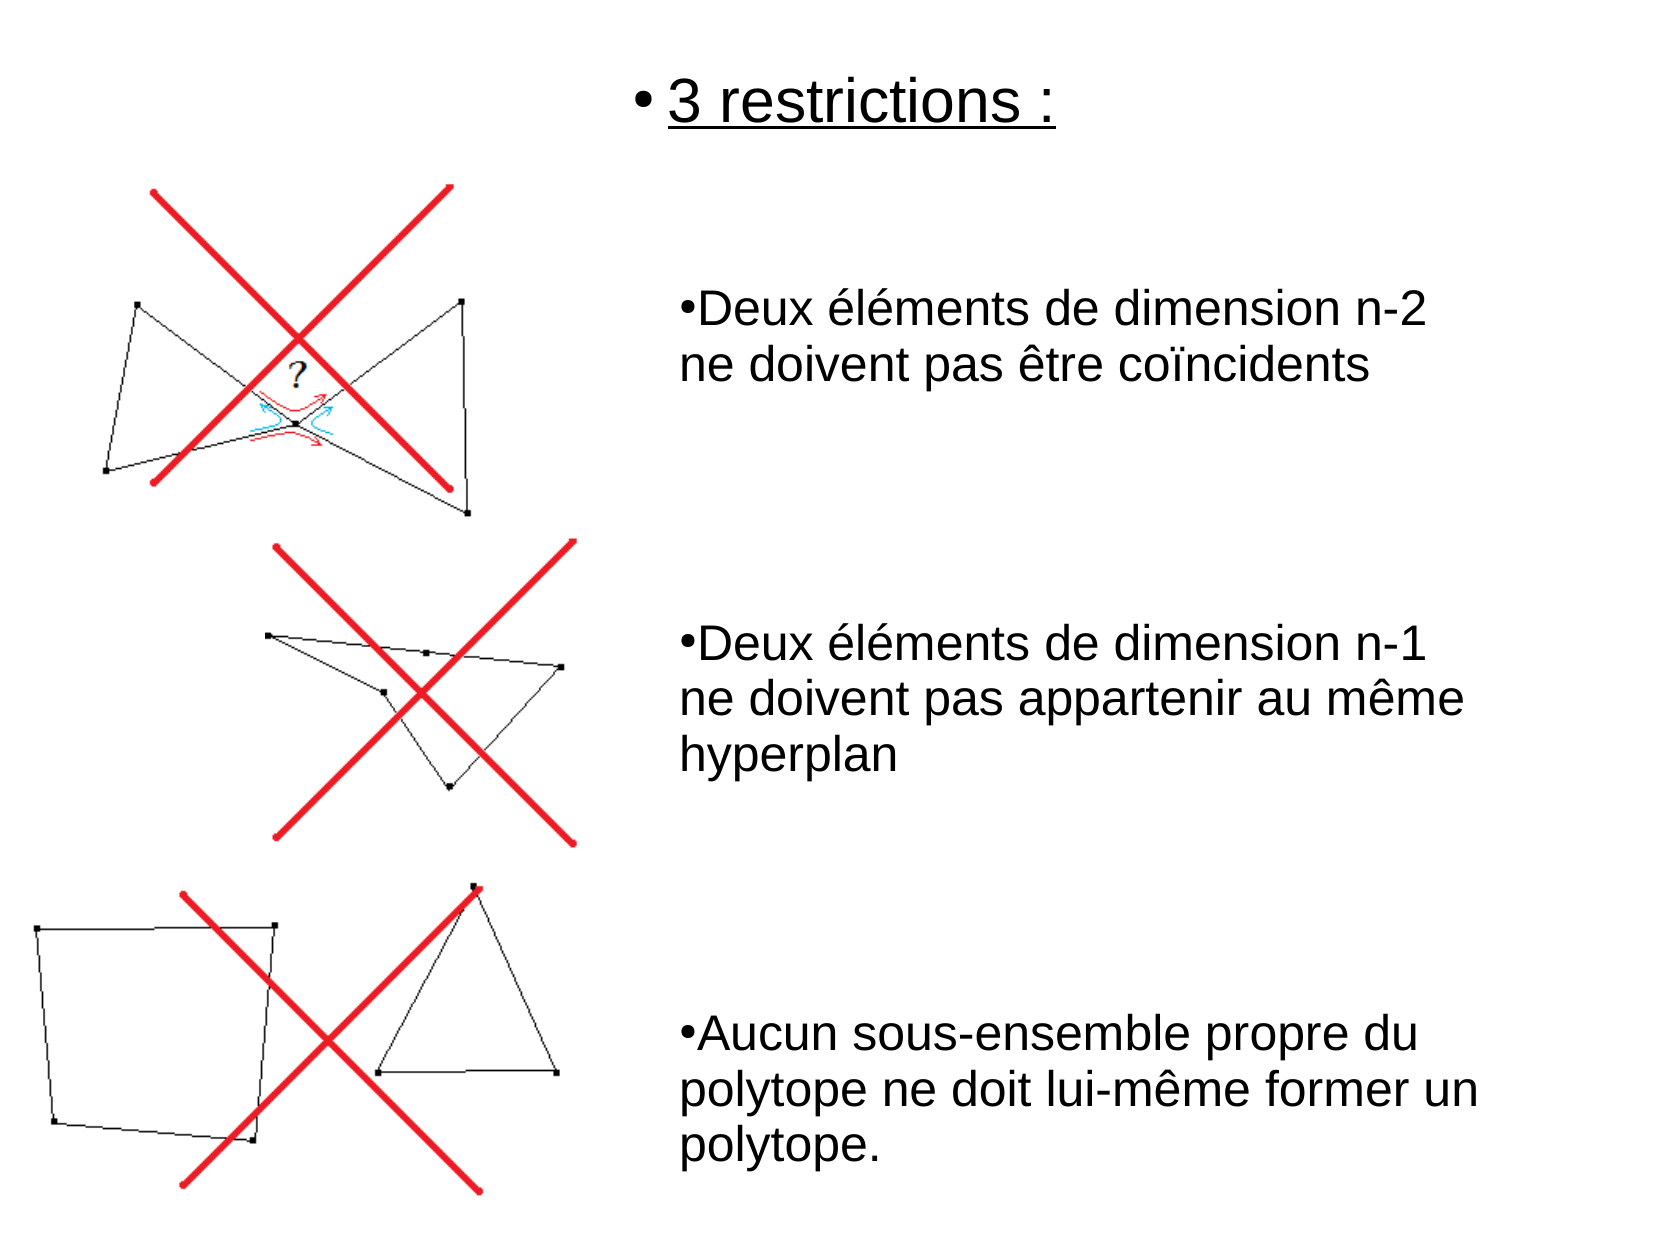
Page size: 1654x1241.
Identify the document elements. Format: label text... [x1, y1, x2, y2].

picture [86, 161, 479, 526]
text_box Deux éléments de dimension n-2 ne doivent pas être coïncidents Deux éléments de dimension n-1 ne doivent pas appartenir au même hyperplan Aucun sous-ensemble propre du polytope ne doit lui-même former un polytope. [679, 194, 1571, 1241]
picture [6, 531, 588, 1241]
subtitle 3 restrictions : [543, 41, 1111, 160]
